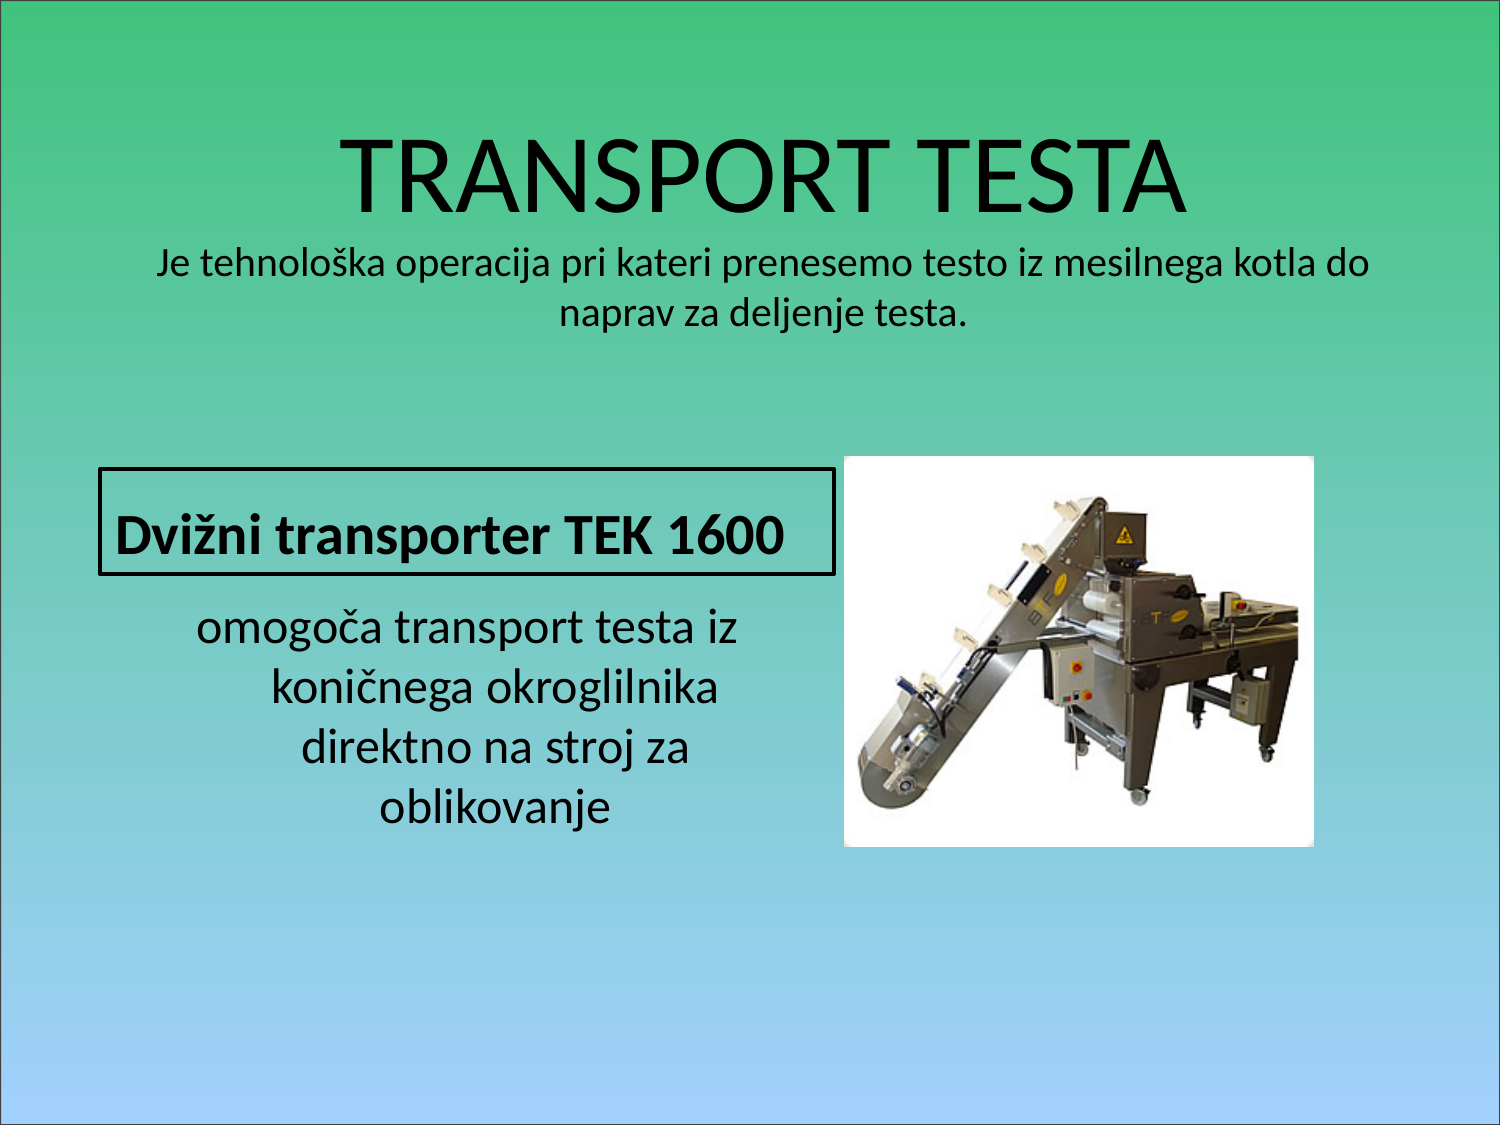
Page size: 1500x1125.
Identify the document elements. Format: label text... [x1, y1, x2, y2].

list omogoča transport testa iz koničnega okroglilnika direktno na stroj za oblikovanje [112, 586, 823, 1005]
picture [844, 456, 1314, 847]
list Dvižni transporter TEK 1600 [100, 469, 834, 575]
title TRANSPORT TESTA Je tehnološka operacija pri kateri prenesemo testo iz mesilnega kotla do naprav za deljenje testa. [88, 148, 1439, 337]
